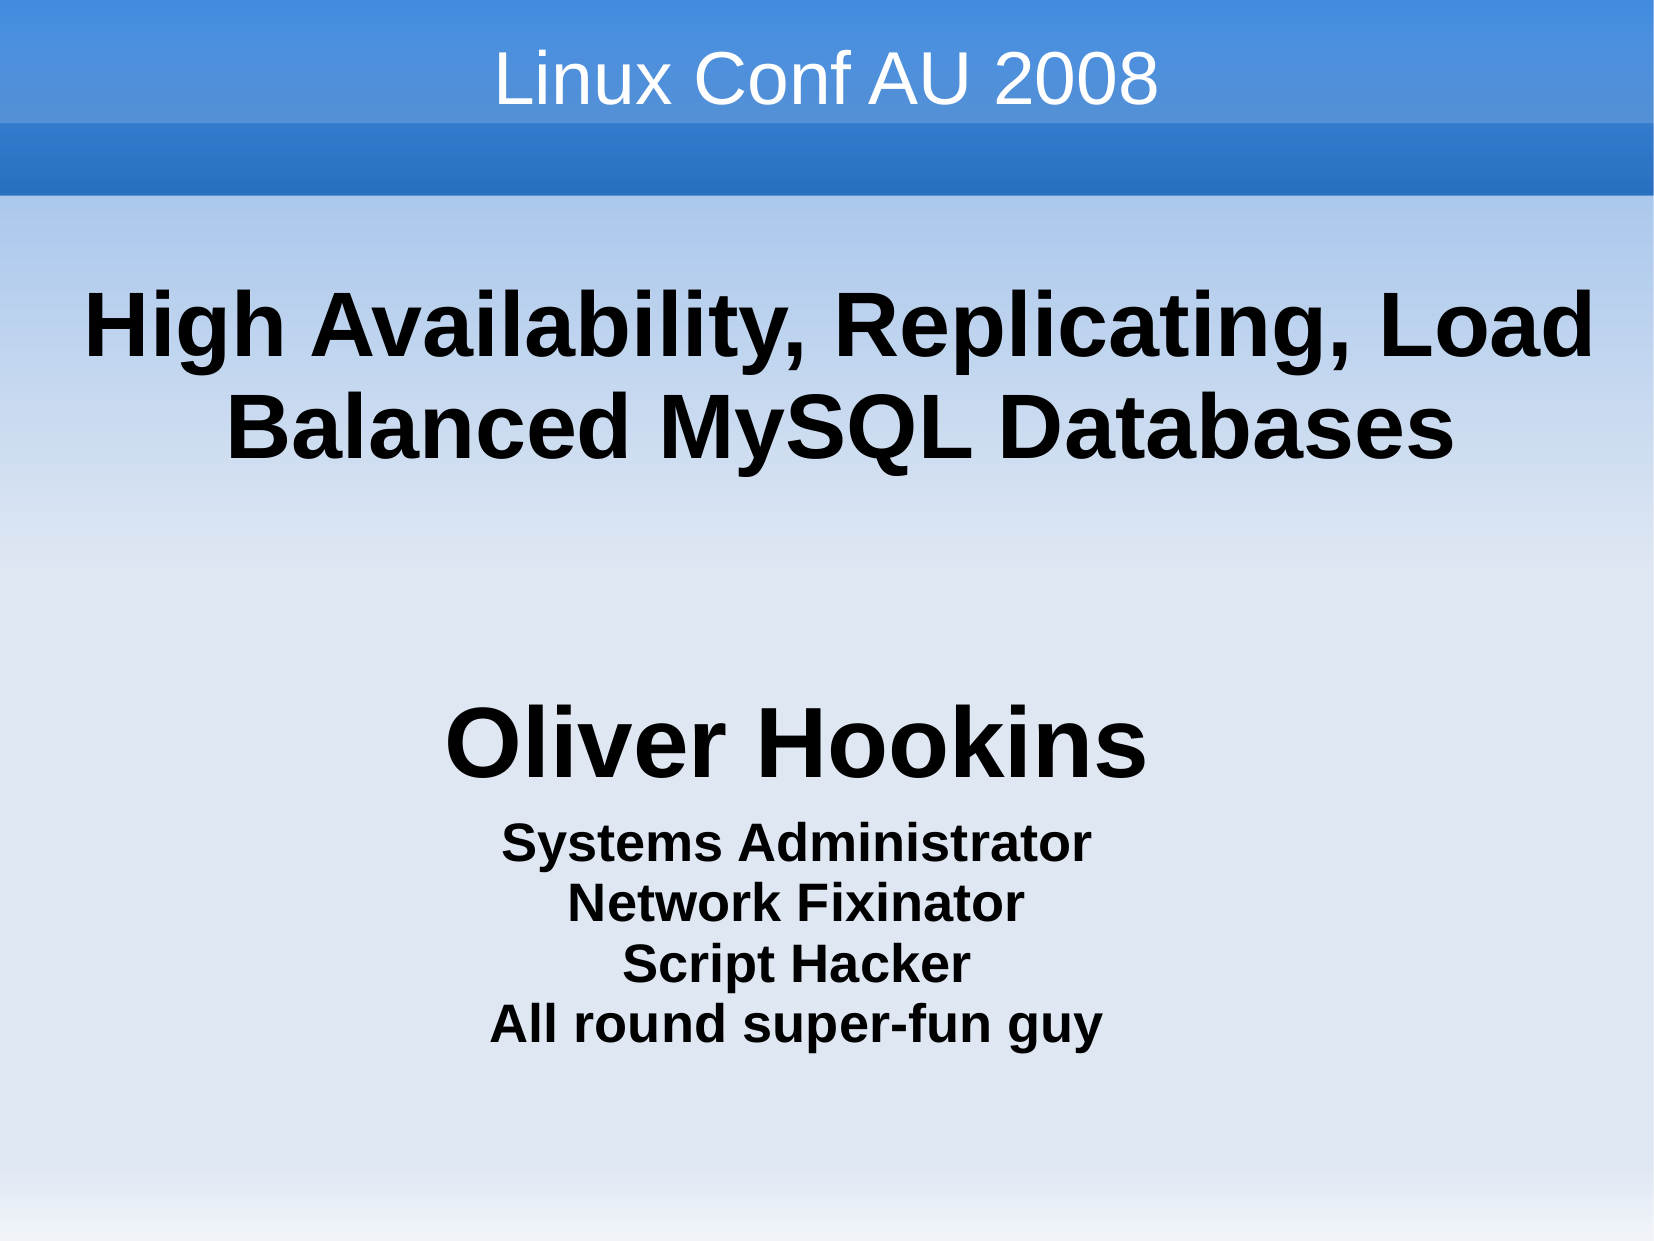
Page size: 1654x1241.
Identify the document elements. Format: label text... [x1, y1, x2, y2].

picture [0, 0, 1654, 1241]
text_box Linux Conf AU 2008 [59, 29, 1595, 156]
text_box High Availability, Replicating, Load Balanced MySQL Databases [59, 265, 1625, 558]
text_box Oliver Hookins Systems Administrator Network Fixinator Script Hacker All round super-fun guy [383, 679, 1211, 1192]
